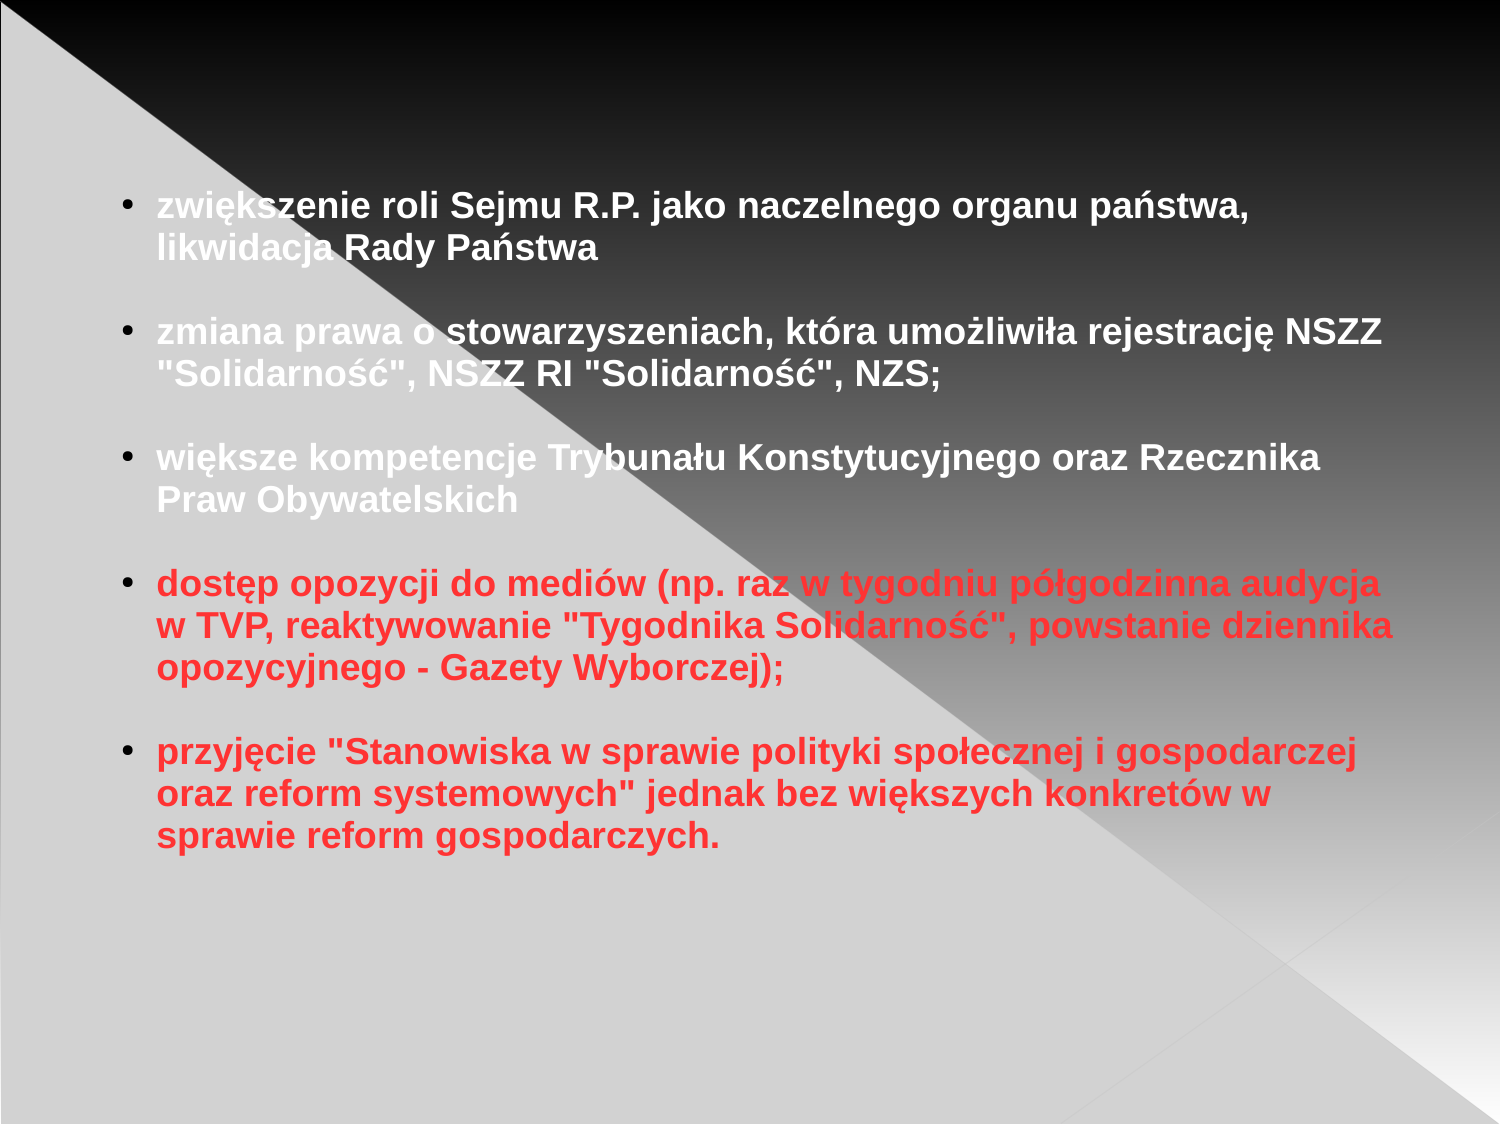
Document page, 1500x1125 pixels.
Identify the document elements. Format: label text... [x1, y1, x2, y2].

text_box zwiększenie roli Sejmu R.P. jako naczelnego organu państwa, likwidacja Rady Państwa zmiana prawa o stowarzyszeniach, która umożliwiła rejestrację NSZZ "Solidarność", NSZZ RI "Solidarność", NZS; większe kompetencje Trybunału Konstytucyjnego oraz Rzecznika Praw Obywatelskich dostęp opozycji do mediów (np. raz w tygodniu półgodzinna audycja w TVP, reaktywowanie "Tygodnika Solidarność", powstanie dziennika opozycyjnego - Gazety Wyborczej); przyjęcie "Stanowiska w sprawie polityki społecznej i gospodarczej oraz reform systemowych" jednak bez większych konkretów w sprawie reform gospodarczych. [106, 177, 1430, 973]
